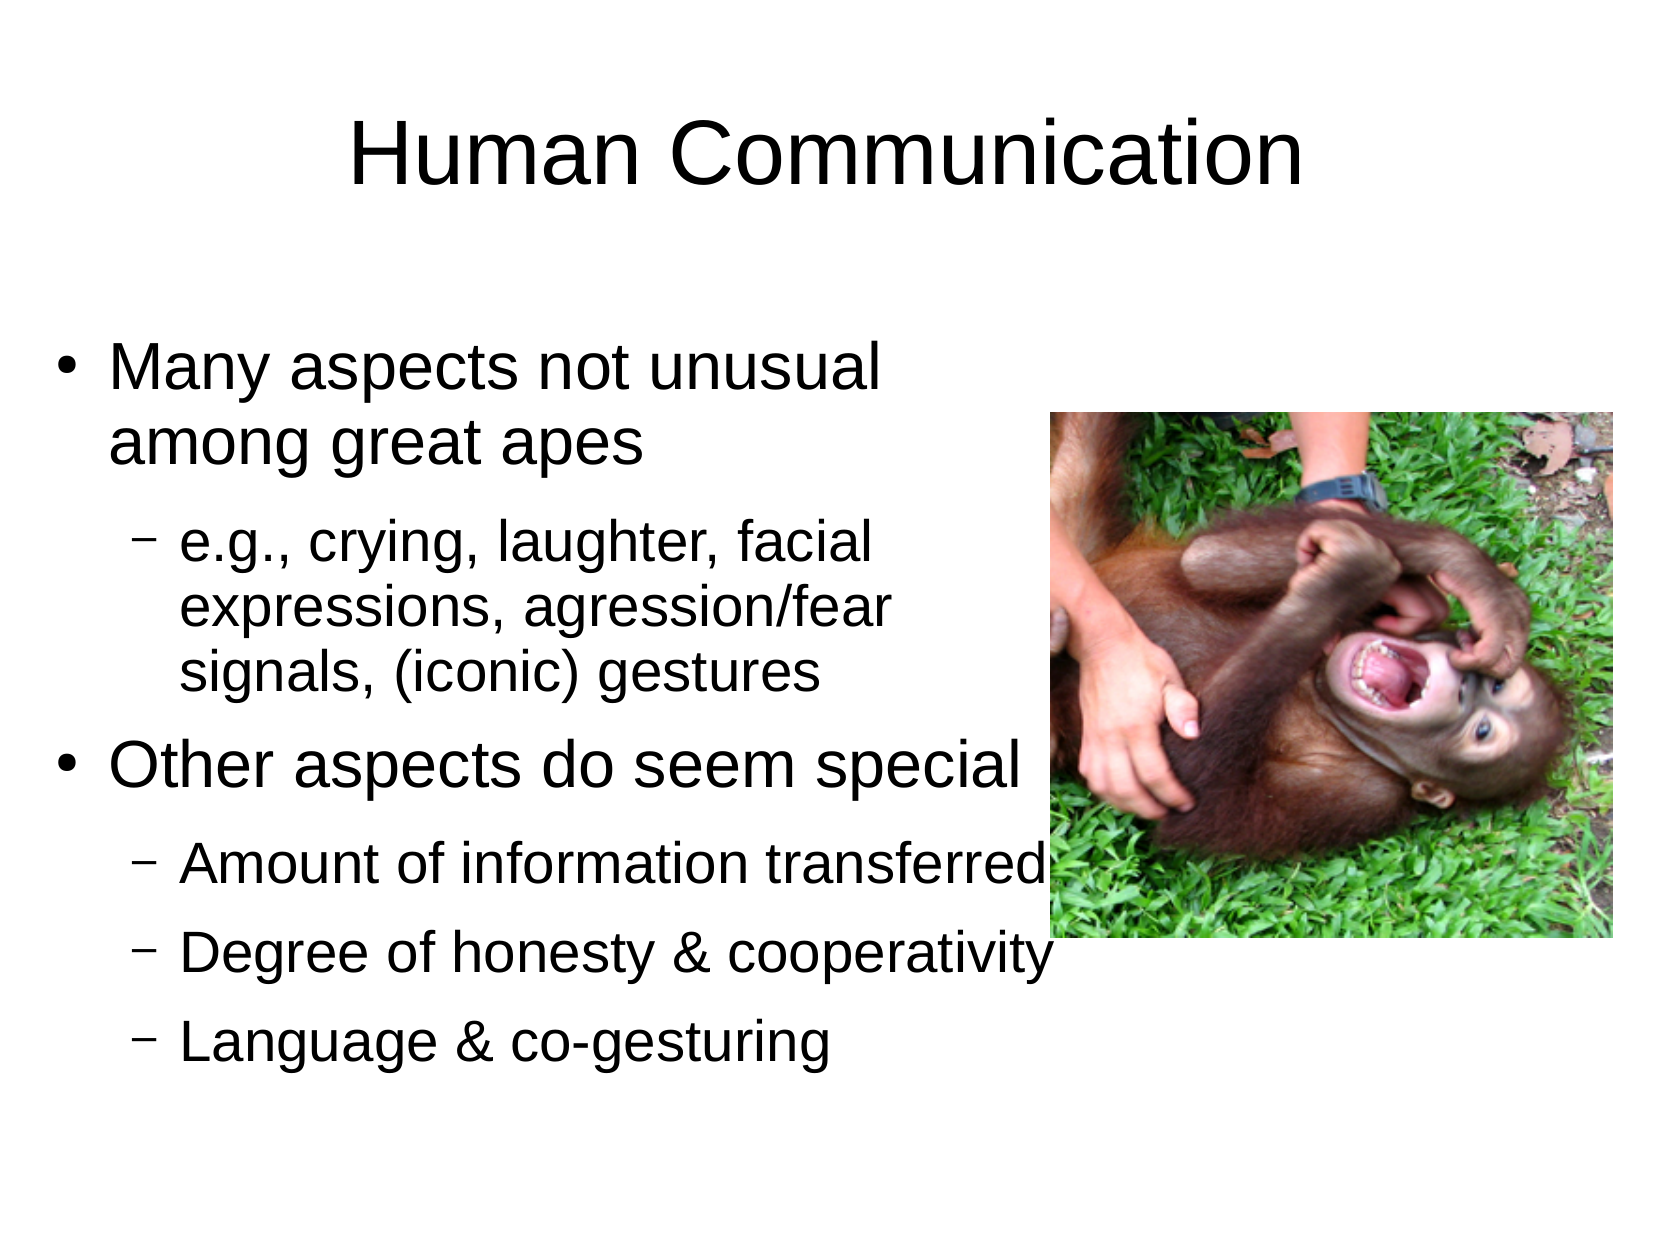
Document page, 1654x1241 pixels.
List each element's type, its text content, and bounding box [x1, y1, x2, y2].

title Human Communication [82, 56, 1571, 250]
list Many aspects not unusual among great apes e.g., crying, laughter, facial expressions, agression/fear signals, (iconic) gestures Other aspects do seem special Amount of information transferred Degree of honesty & cooperativity Language & co-gesturing [37, 225, 1080, 1135]
picture [1050, 412, 1613, 938]
